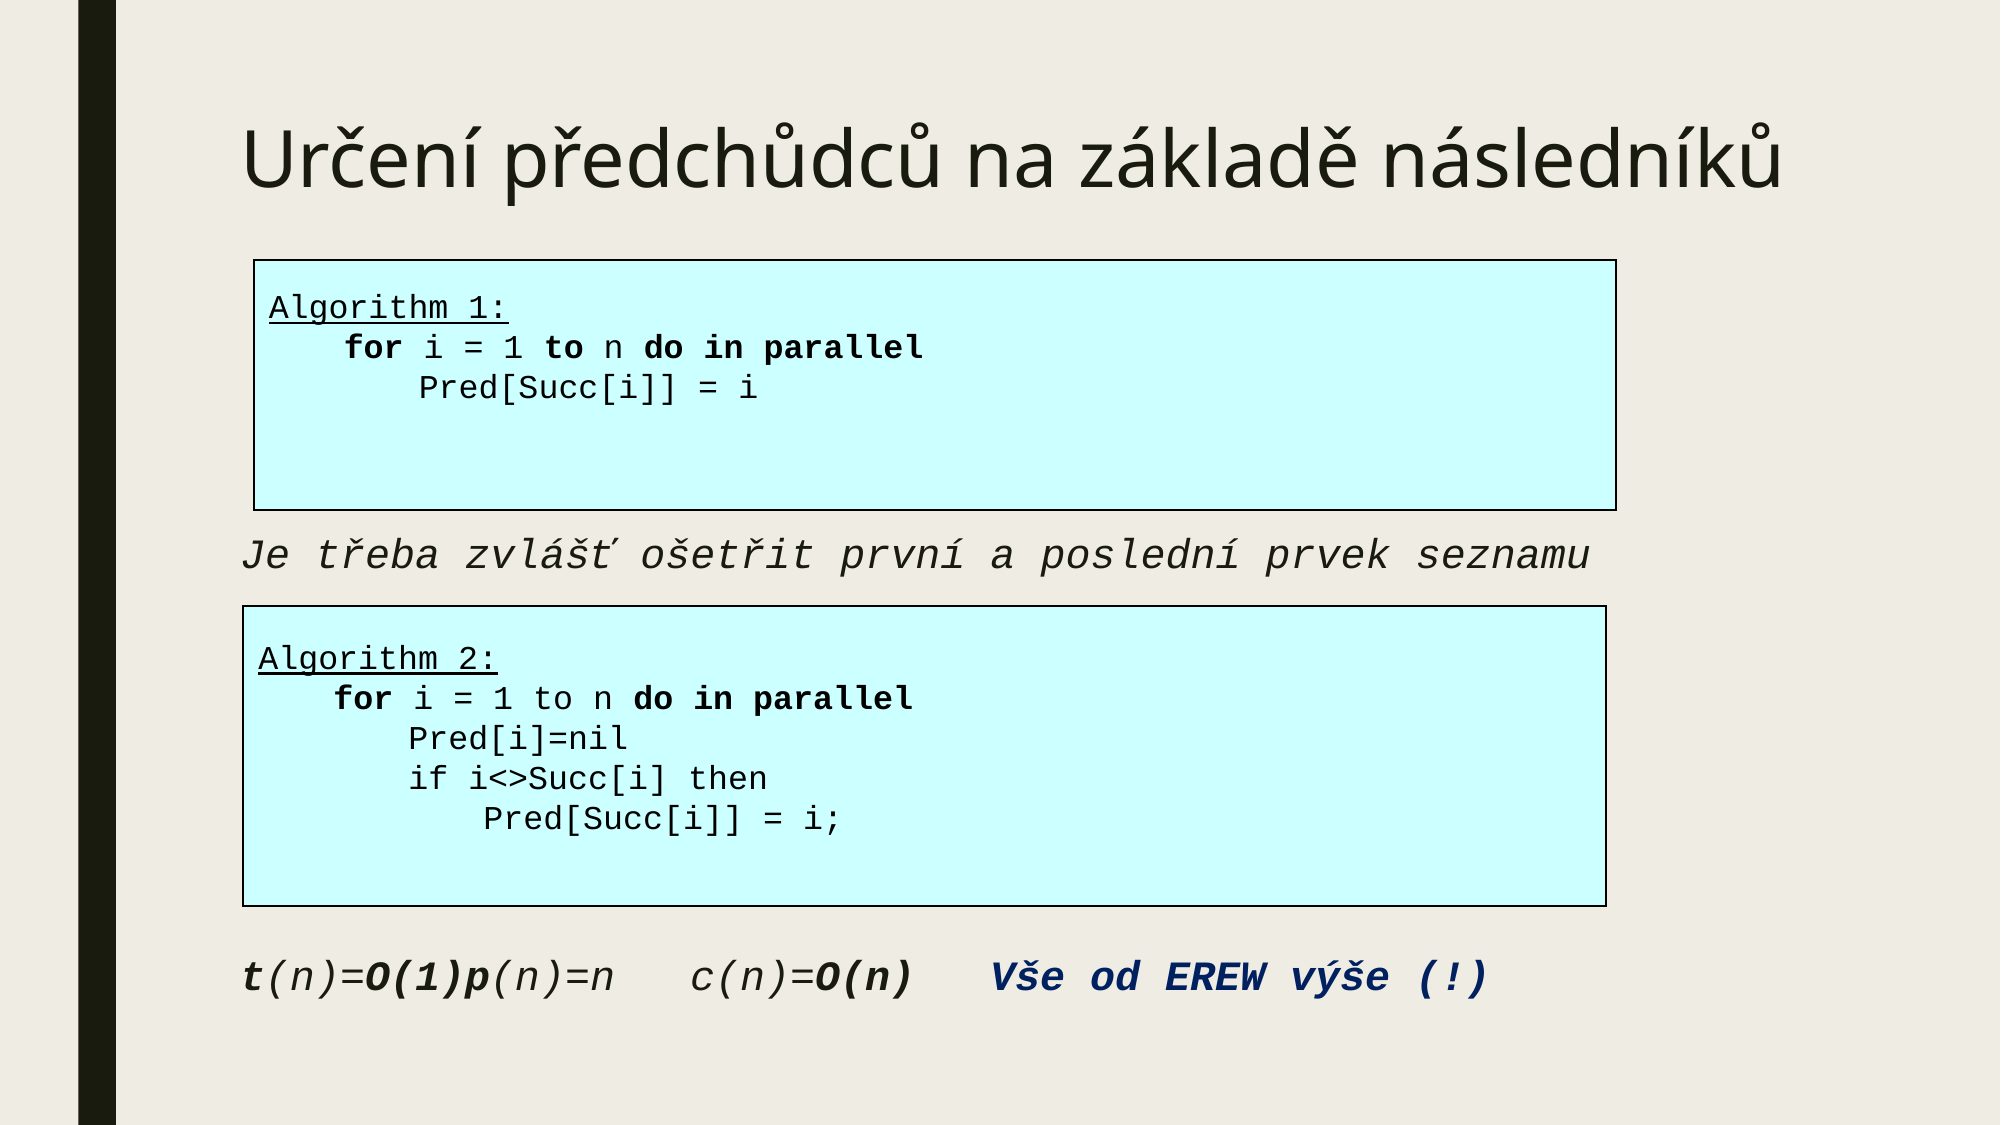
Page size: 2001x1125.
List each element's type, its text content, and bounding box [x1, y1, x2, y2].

text_box Algorithm 2: for i = 1 to n do in parallel Pred[i]=nil if i<>Succ[i] then Pred[Succ[i]] = i; [243, 606, 1606, 906]
list Je třeba zvlášť ošetřit první a poslední prvek seznamu [225, 523, 1801, 592]
text_box Algorithm 1: for i = 1 to n do in parallel Pred[Succ[i]] = i [254, 260, 1616, 510]
title Určení předchůdců na základě následníků [225, 112, 1801, 298]
text_box t(n)=O(1) p(n)=n c(n)=O(n) Vše od EREW výše (!) [225, 944, 1801, 1013]
